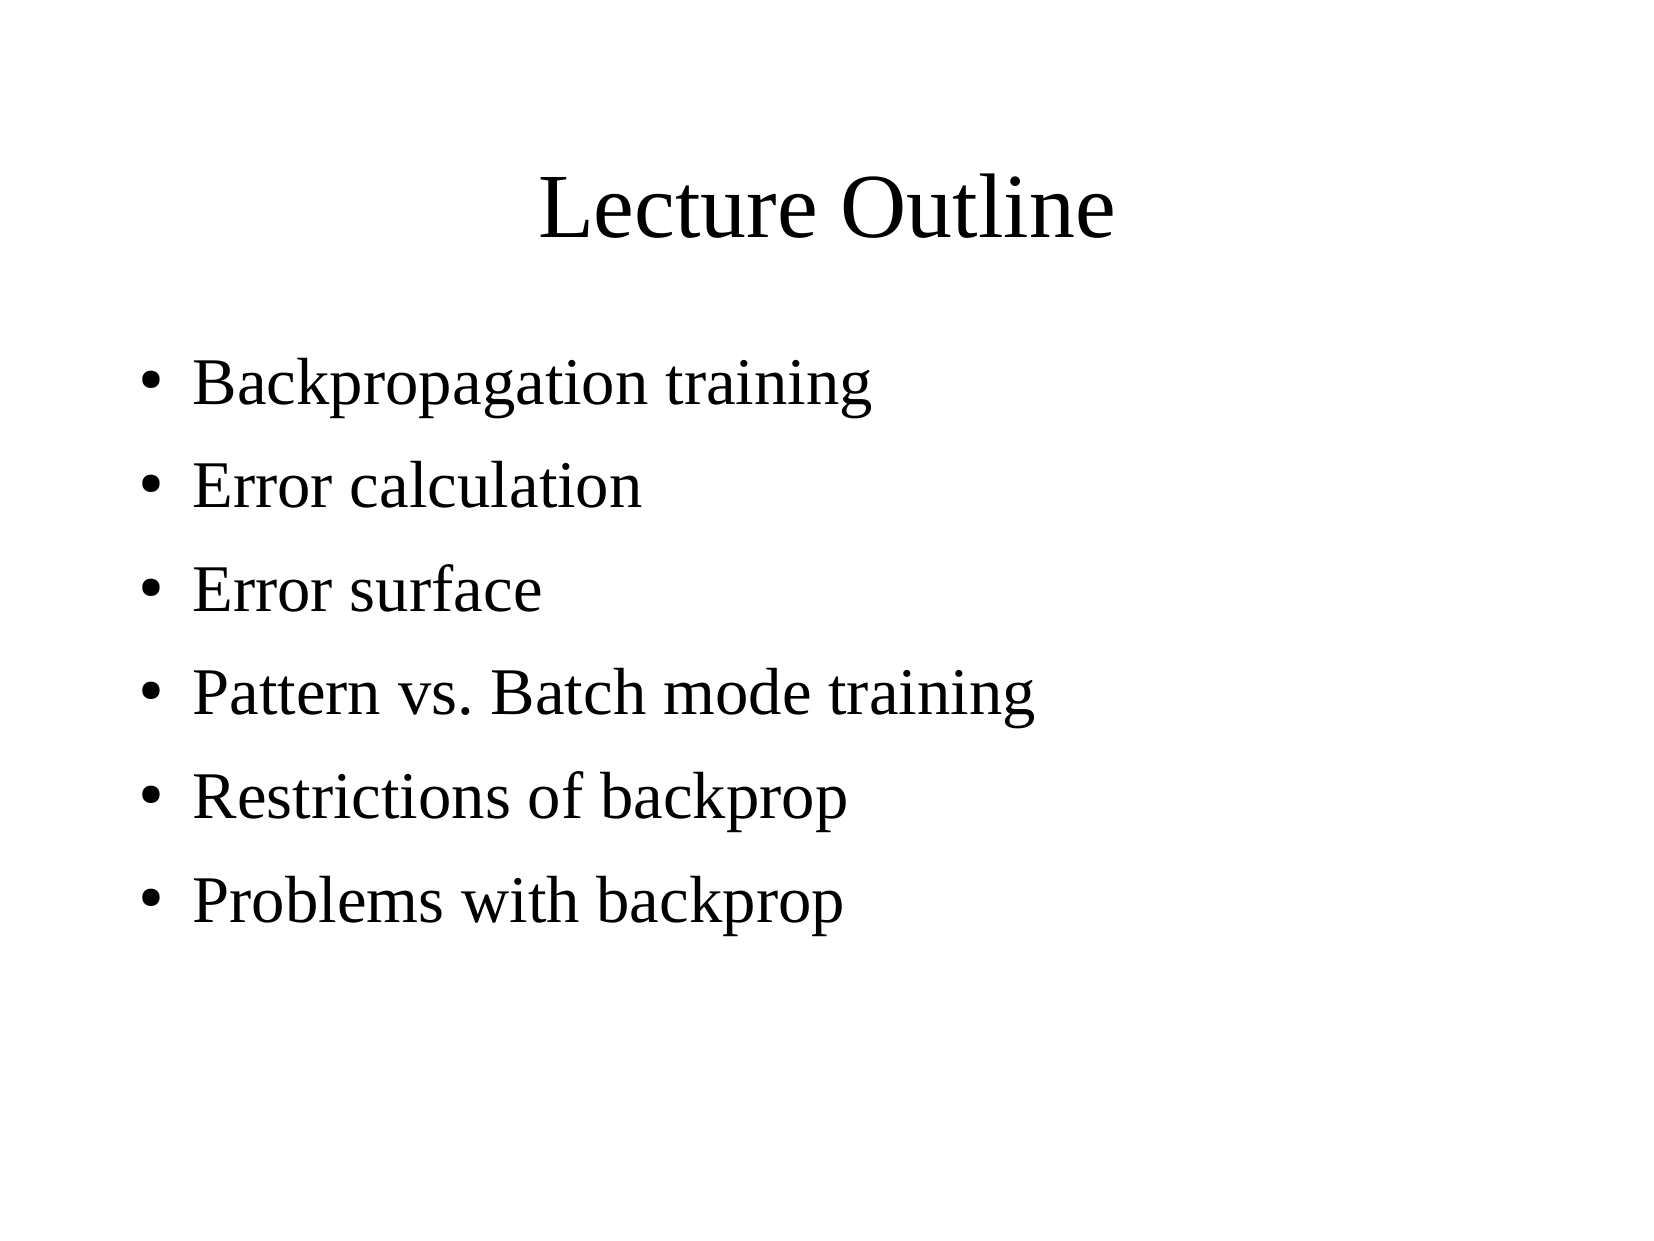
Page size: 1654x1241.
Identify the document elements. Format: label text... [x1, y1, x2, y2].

title Lecture Outline [121, 102, 1534, 311]
list Backpropagation training Error calculation Error surface Pattern vs. Batch mode training Restrictions of backprop Problems with backprop [121, 344, 1534, 1127]
